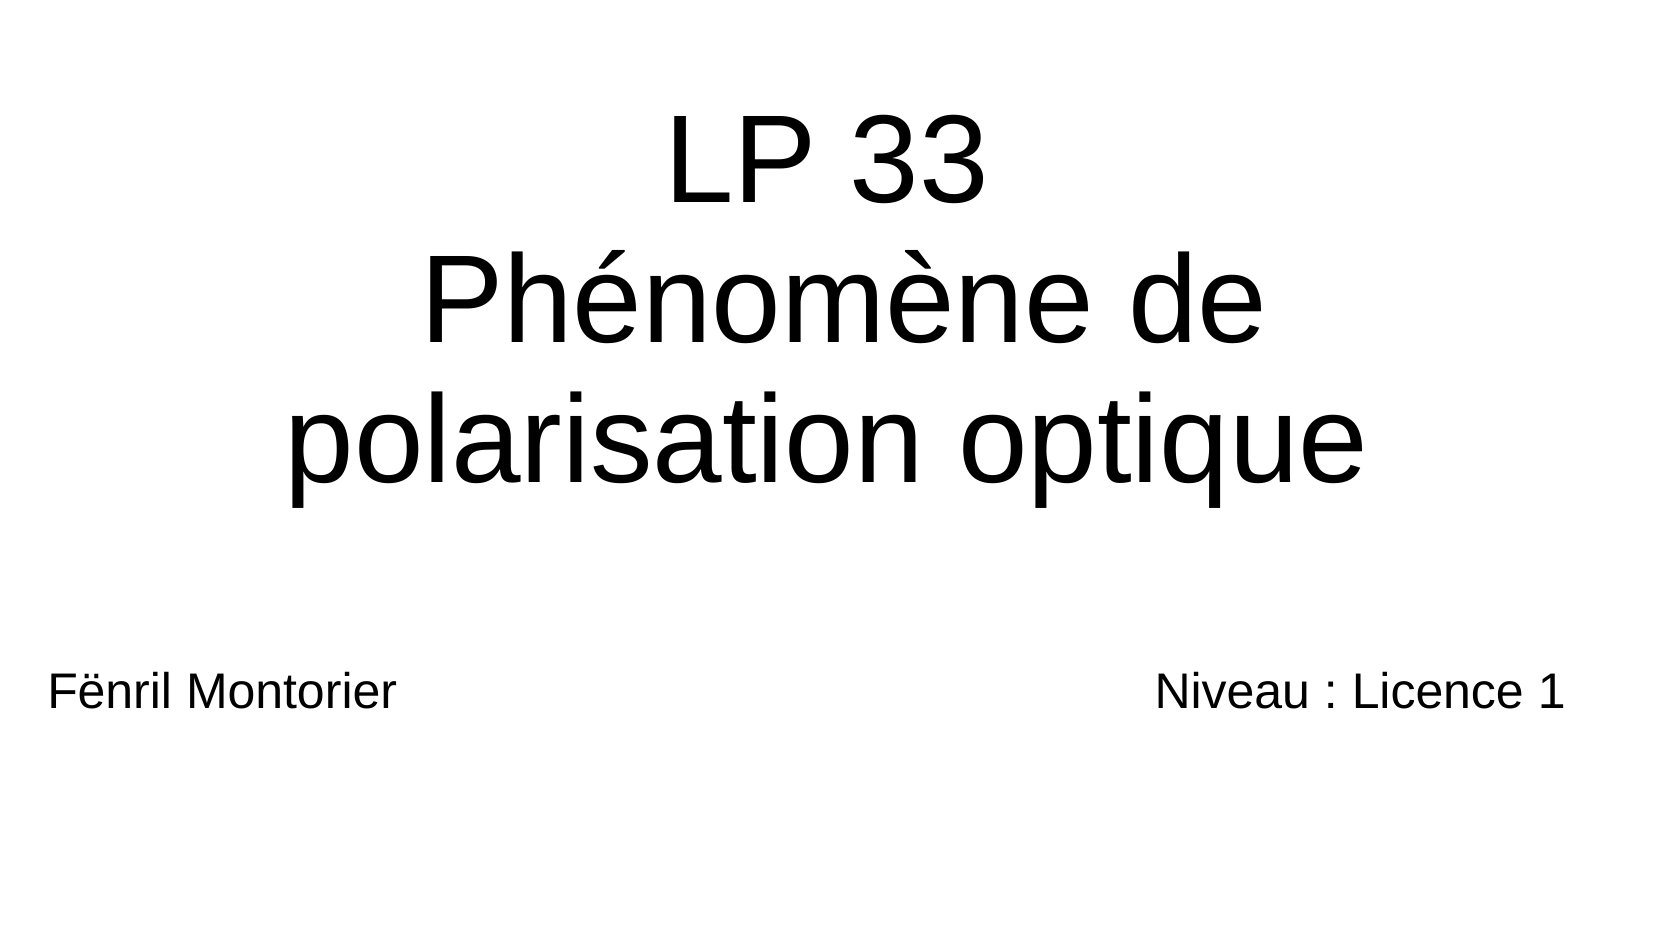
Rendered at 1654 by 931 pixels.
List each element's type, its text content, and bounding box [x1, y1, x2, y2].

subtitle Fënril Montorier Niveau : Licence 1 [47, 625, 1571, 758]
title LP 33 Phénomène de polarisation optique [82, 89, 1571, 509]
